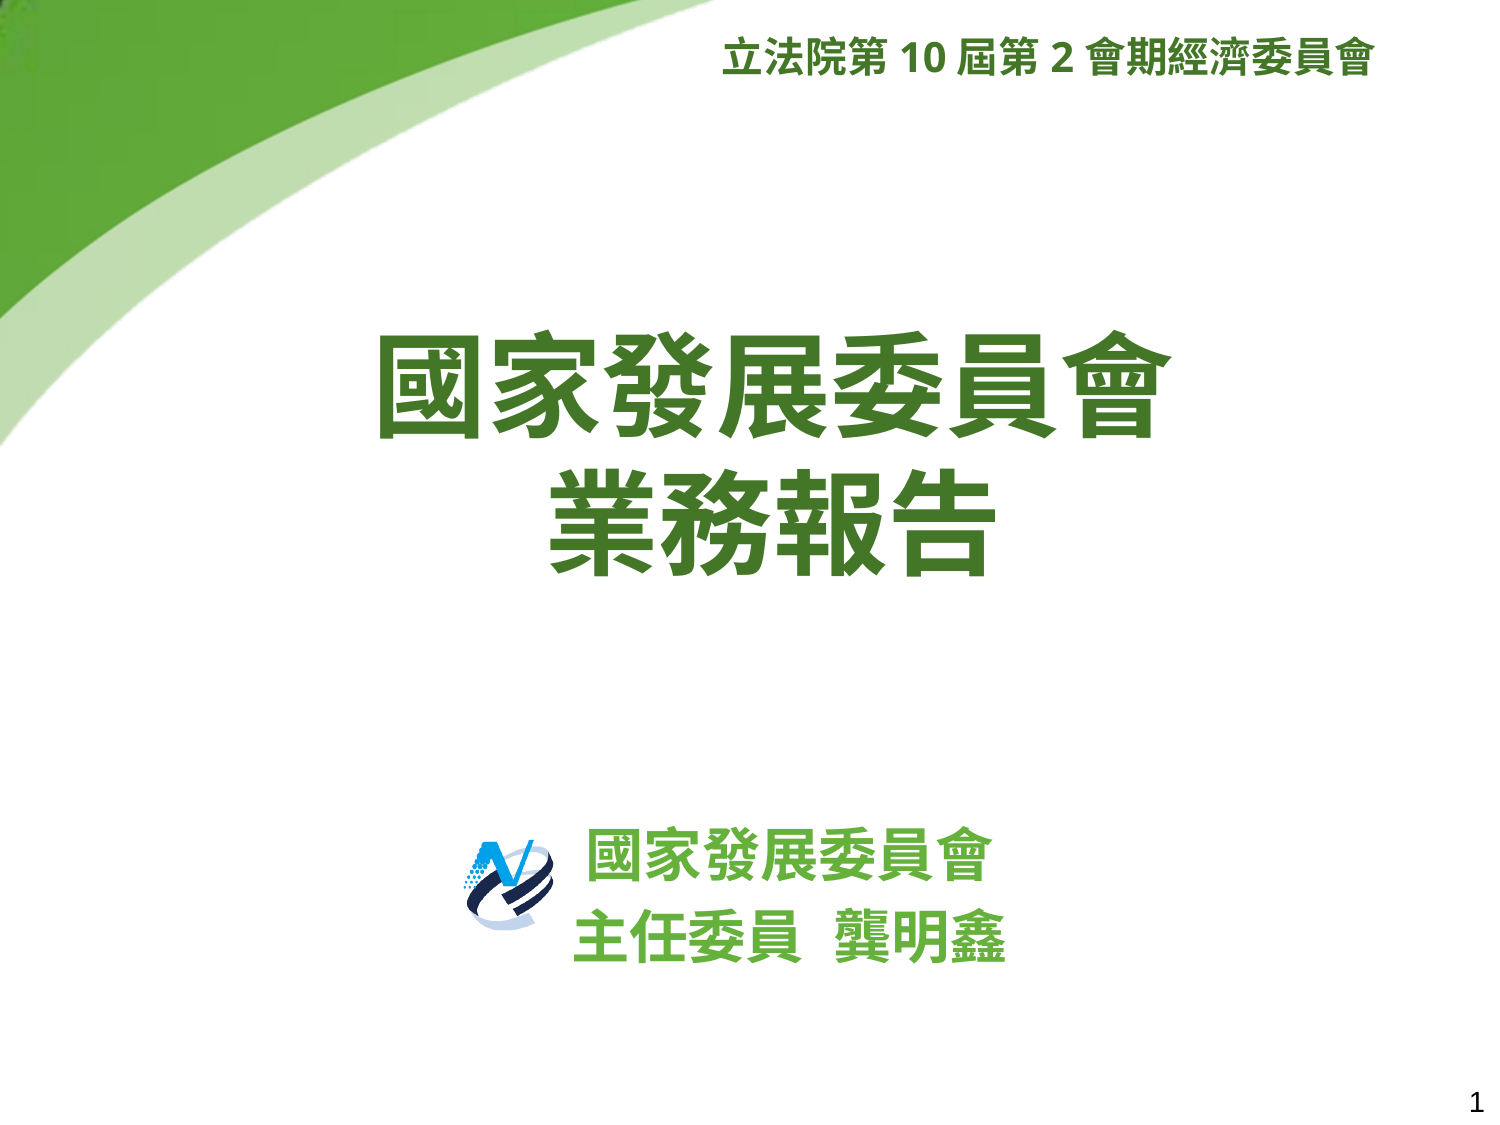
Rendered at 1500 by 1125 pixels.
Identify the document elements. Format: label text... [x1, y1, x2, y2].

text_box 立法院第10屆第2會期經濟委員會 [707, 23, 1500, 89]
picture [447, 818, 569, 931]
text_box 國家發展委員會 業務報告 [216, 306, 1331, 606]
text_box 國家發展委員會 [412, 800, 1167, 908]
picture [0, 0, 770, 540]
text_box 主任委員 龔明鑫 [508, 908, 1071, 980]
